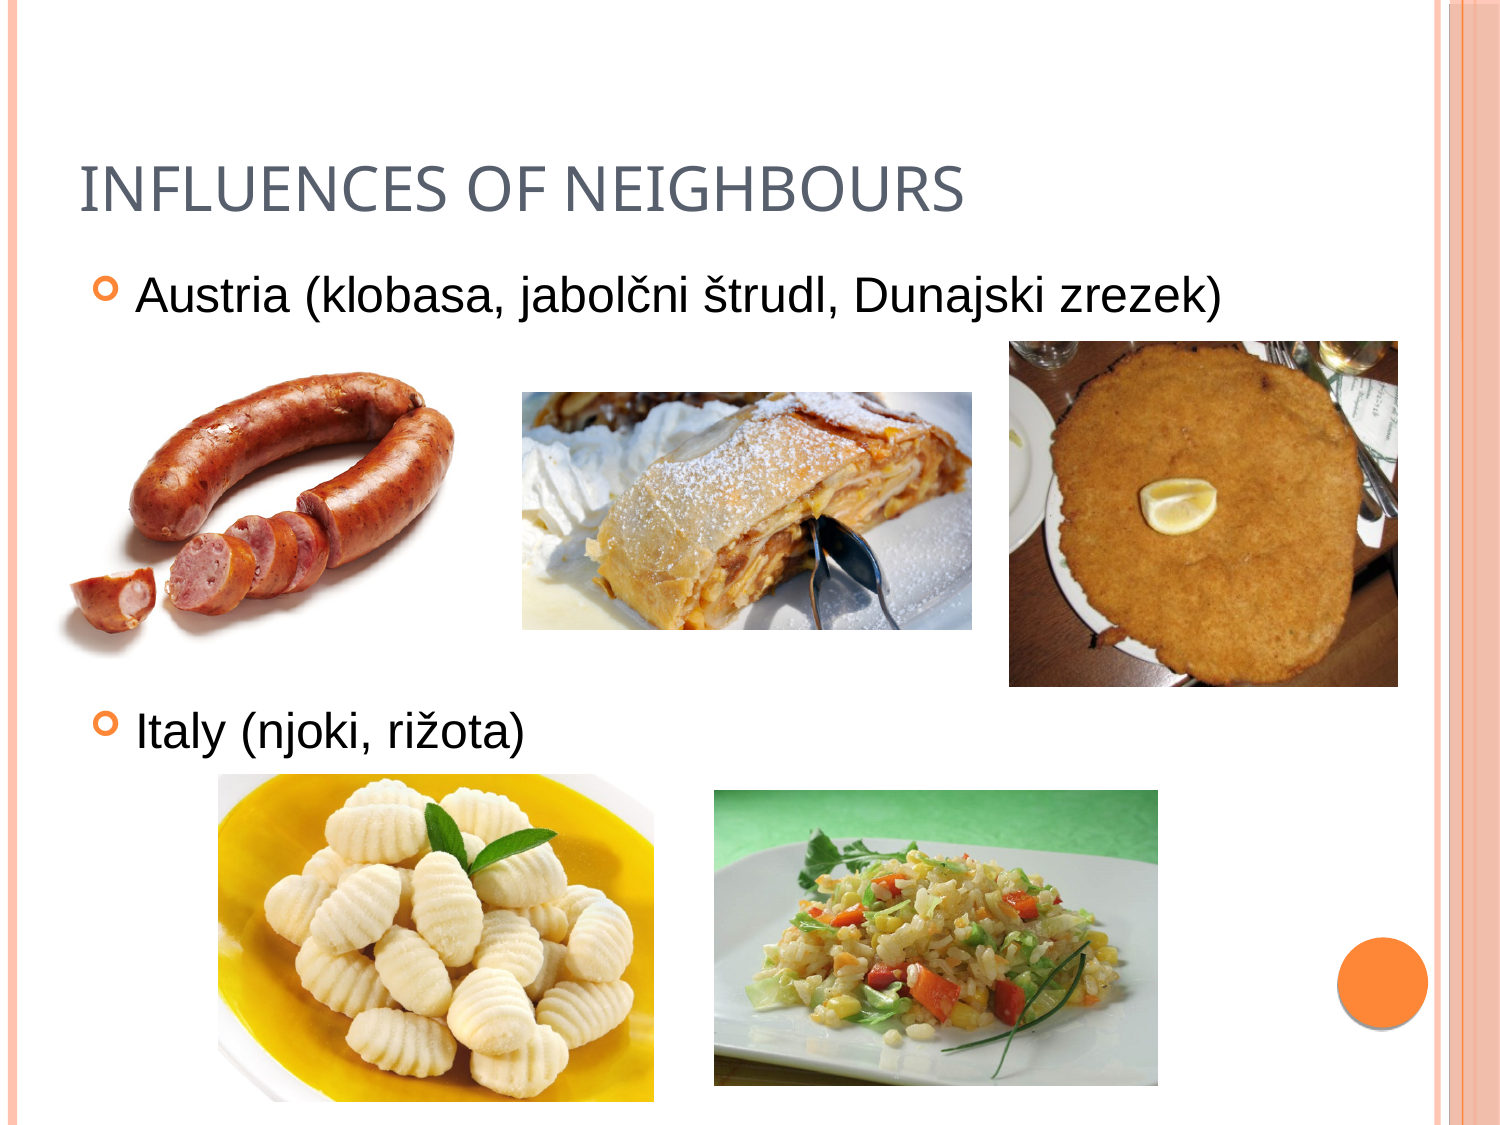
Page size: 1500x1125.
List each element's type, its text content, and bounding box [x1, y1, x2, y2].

picture [29, 363, 475, 660]
title INFLUENCES OF NEIGHBOURS [64, 42, 1290, 232]
picture [218, 774, 654, 1102]
list Austria (klobasa, jabolčni štrudl, Dunajski zrezek) Italy (njoki, rižota) [75, 255, 1329, 1062]
picture [522, 392, 972, 630]
picture [714, 790, 1158, 1086]
picture [1009, 341, 1398, 687]
